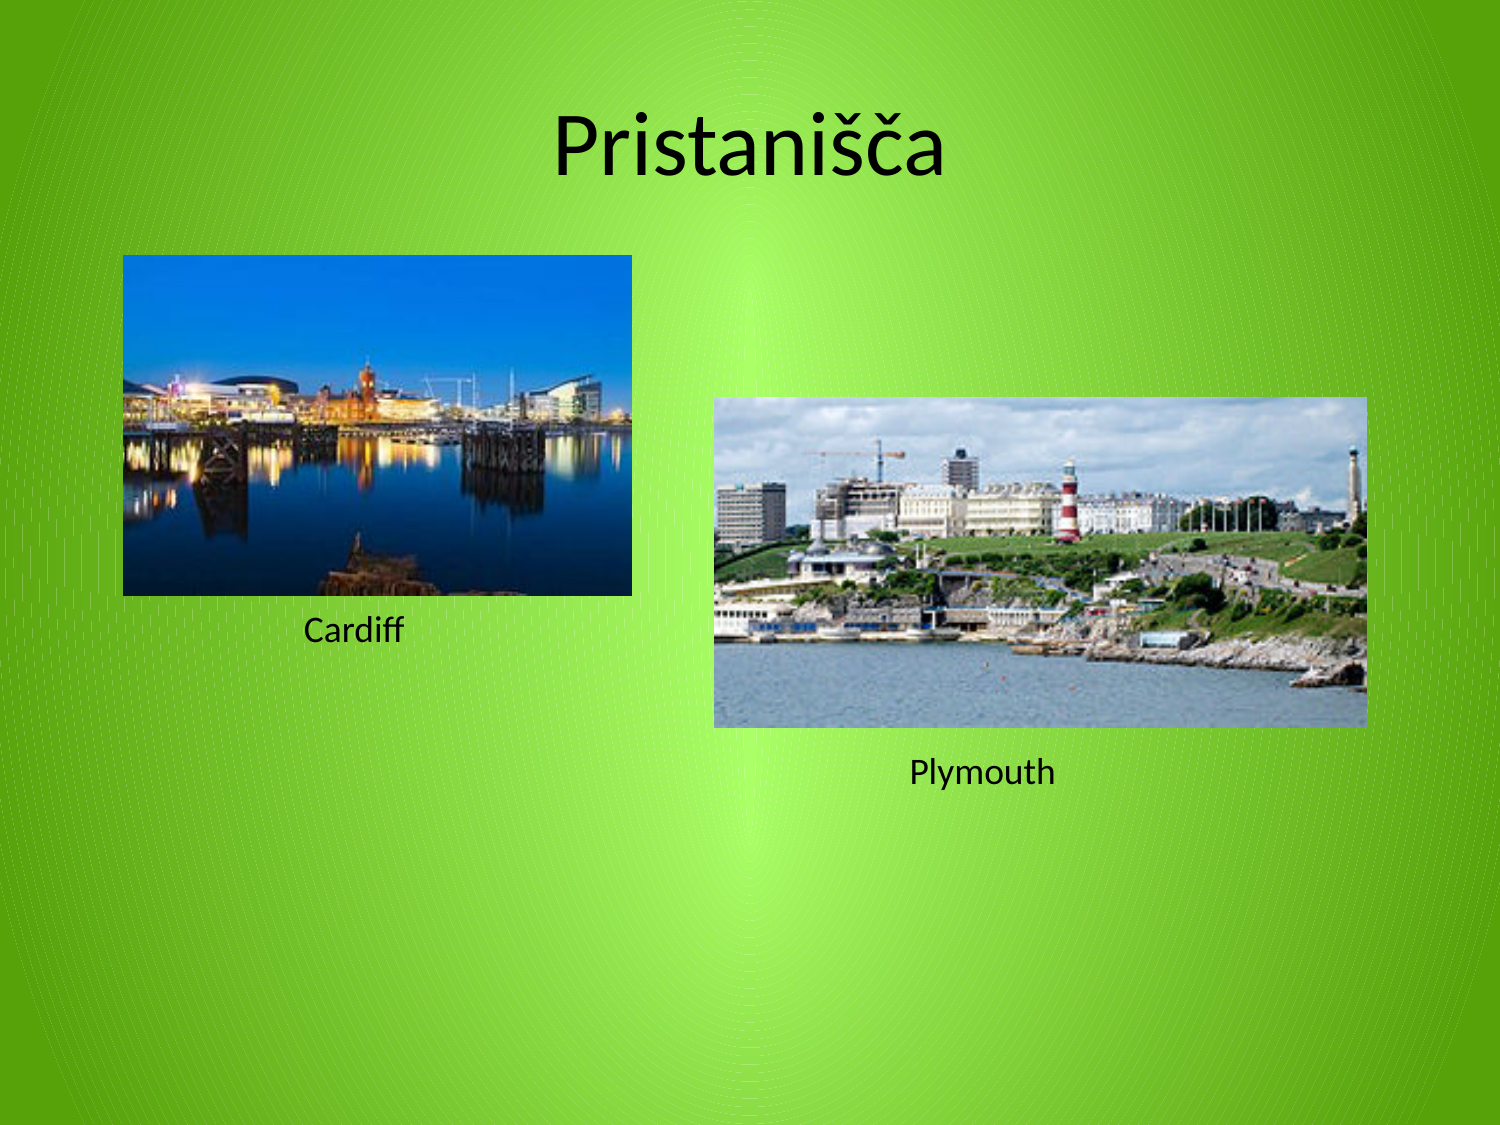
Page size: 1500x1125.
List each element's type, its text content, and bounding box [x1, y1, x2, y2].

title Pristanišča [75, 45, 1425, 233]
picture [714, 397, 1367, 728]
picture [123, 255, 632, 596]
text_box Plymouth [894, 739, 1071, 800]
text_box Cardiff [289, 597, 422, 703]
